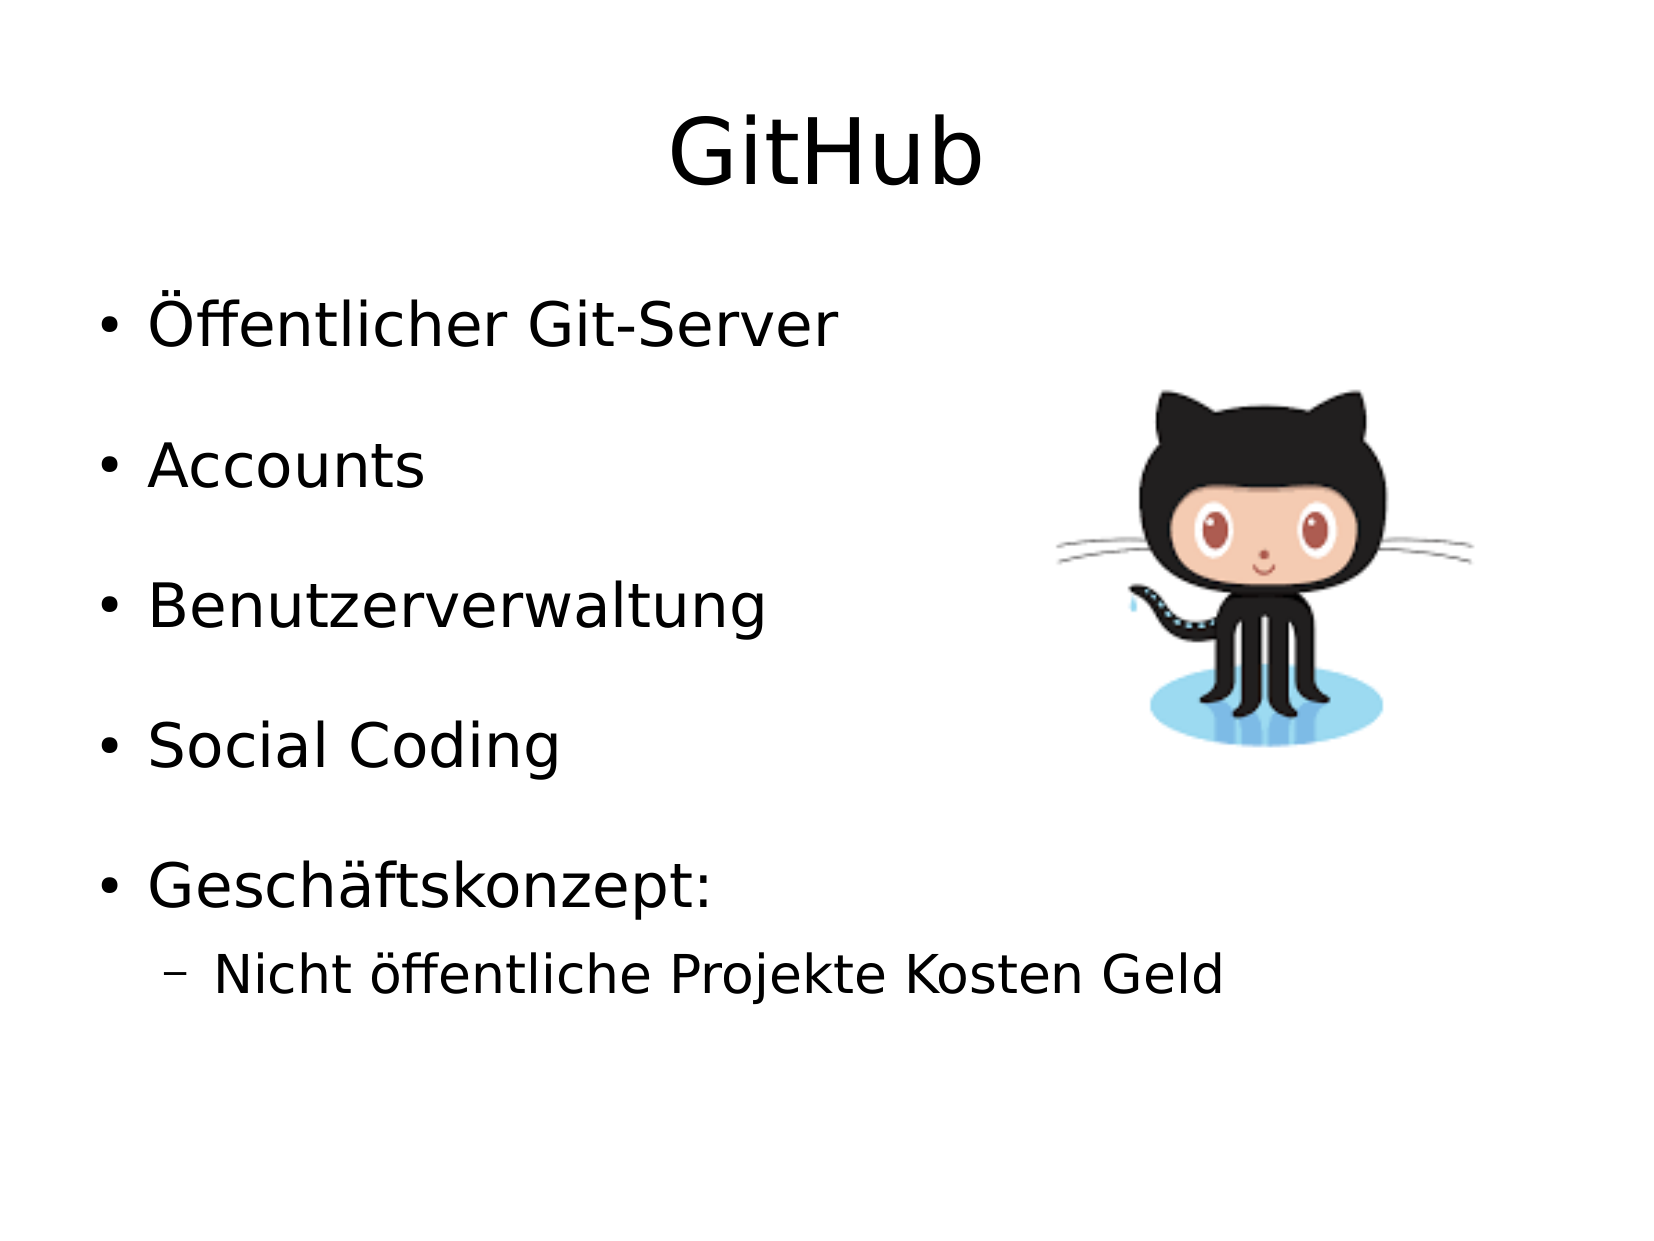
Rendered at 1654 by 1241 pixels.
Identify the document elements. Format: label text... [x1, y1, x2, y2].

title GitHub [82, 49, 1571, 257]
list Öffentlicher Git-Server Accounts Benutzerverwaltung Social Coding Geschäftskonzept: Nicht öffentliche Projekte Kosten Geld [82, 290, 1571, 1010]
picture [839, 344, 1654, 796]
